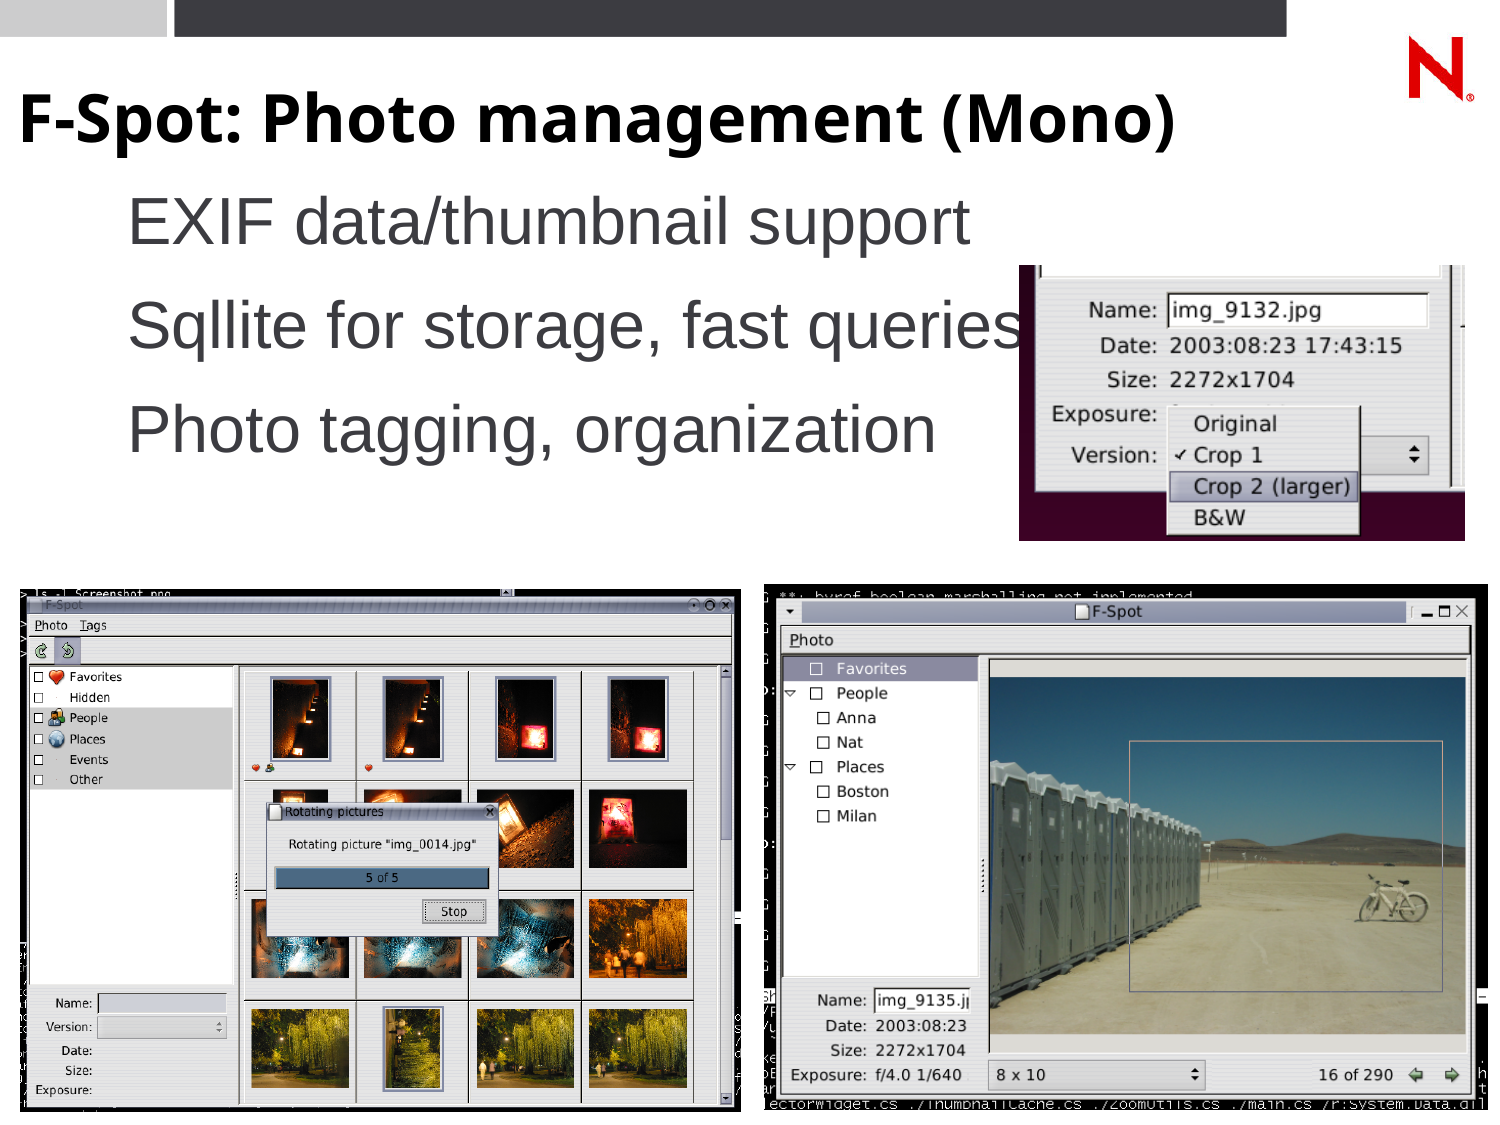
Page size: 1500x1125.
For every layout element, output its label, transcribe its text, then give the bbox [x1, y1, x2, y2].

picture [764, 584, 1488, 1110]
title F-Spot: Photo management (Mono) [17, 15, 1500, 204]
picture [1019, 265, 1465, 541]
picture [20, 589, 741, 1112]
list EXIF data/thumbnail support Sqllite for storage, fast queries Photo tagging, organization [40, 183, 1297, 595]
